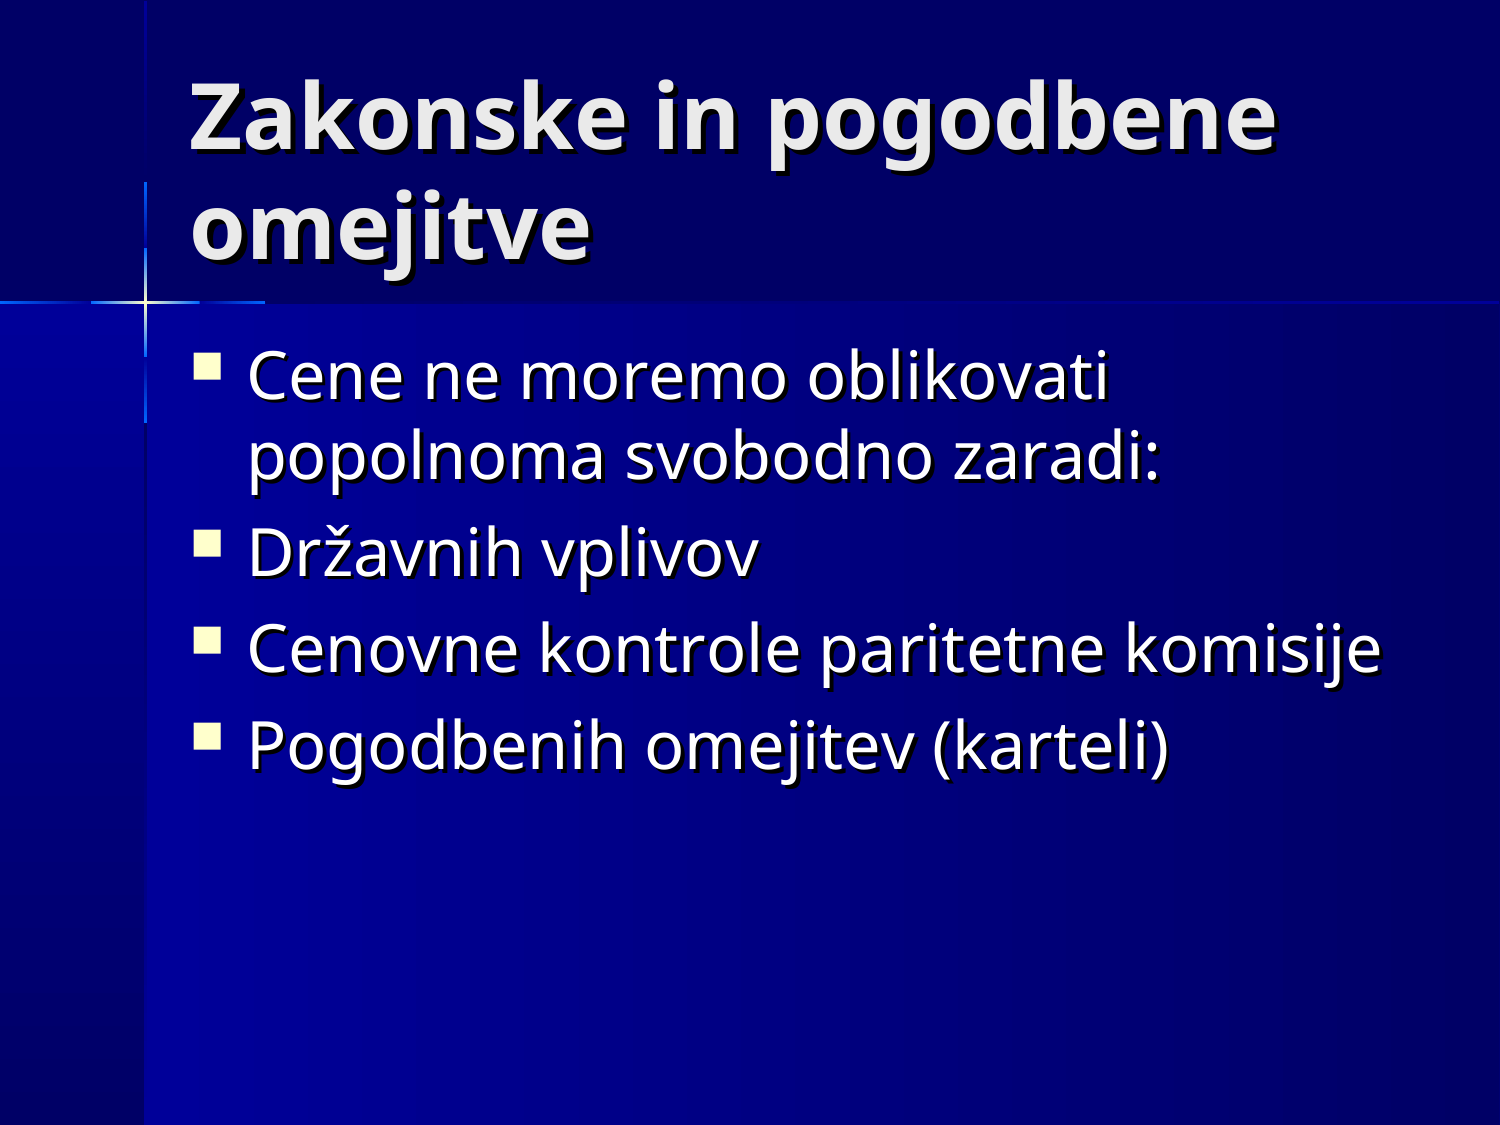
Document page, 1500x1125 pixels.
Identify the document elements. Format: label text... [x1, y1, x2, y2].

title Zakonske in pogodbene omejitve [174, 49, 1413, 285]
list Cene ne moremo oblikovati popolnoma svobodno zaradi: Državnih vplivov Cenovne kontrole paritetne komisije Pogodbenih omejitev (karteli) [174, 324, 1413, 1001]
